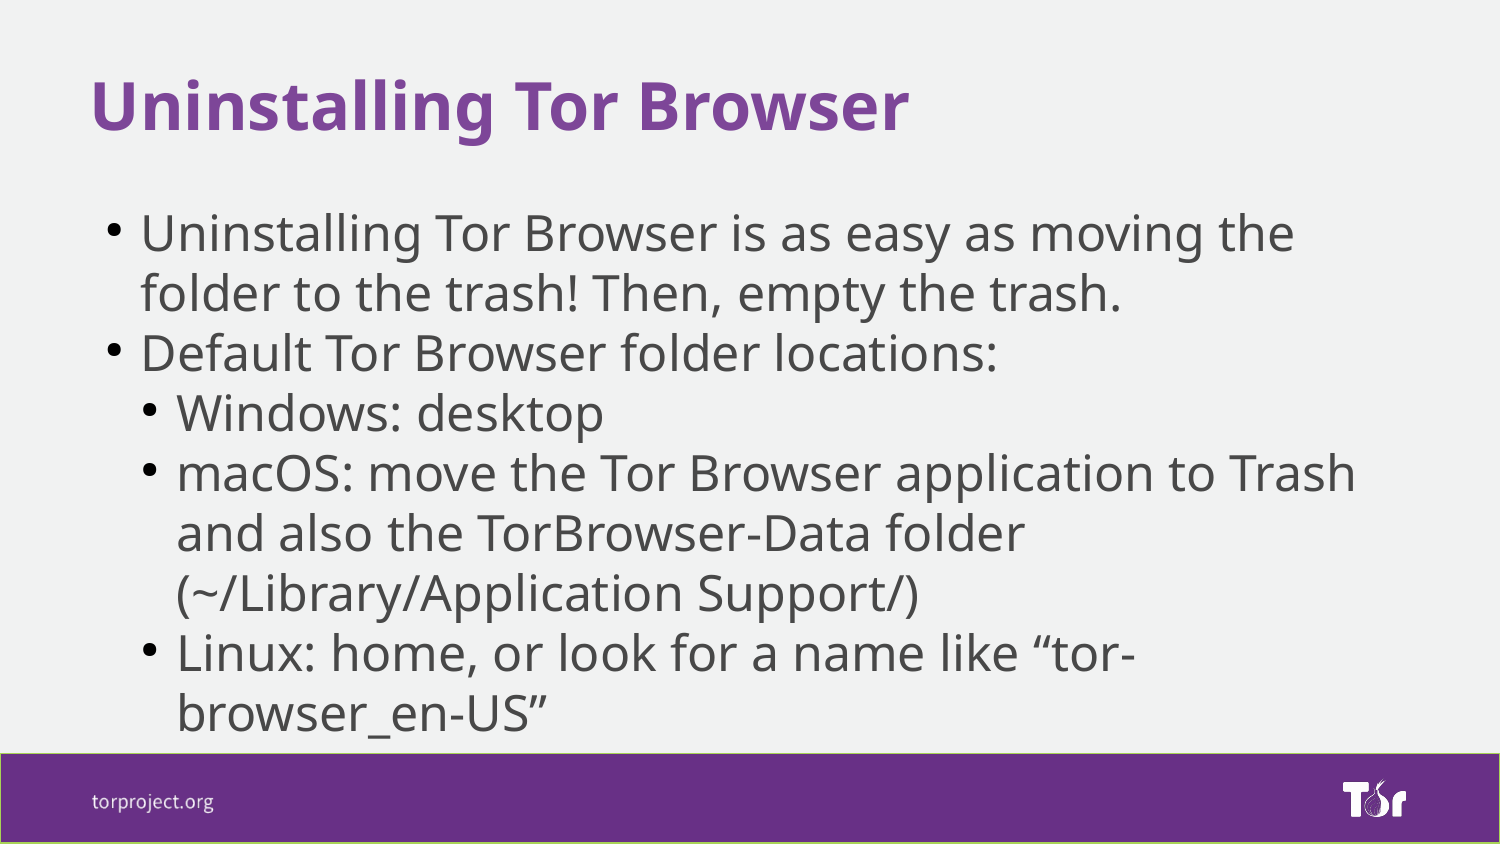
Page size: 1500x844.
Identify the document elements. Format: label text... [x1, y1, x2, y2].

picture [75, 780, 604, 821]
text_box Uninstalling Tor Browser [74, 33, 1425, 174]
text_box Uninstalling Tor Browser is as easy as moving the folder to the trash! Then, empty the trash. Default Tor Browser folder locations: Windows: desktop macOS: move the Tor Browser application to Trash and also the TorBrowser-Data folder (~/Library/Application Support/) Linux: home, or look for a name like “tor-browser_en-US” [90, 193, 1441, 750]
picture [1343, 778, 1406, 817]
